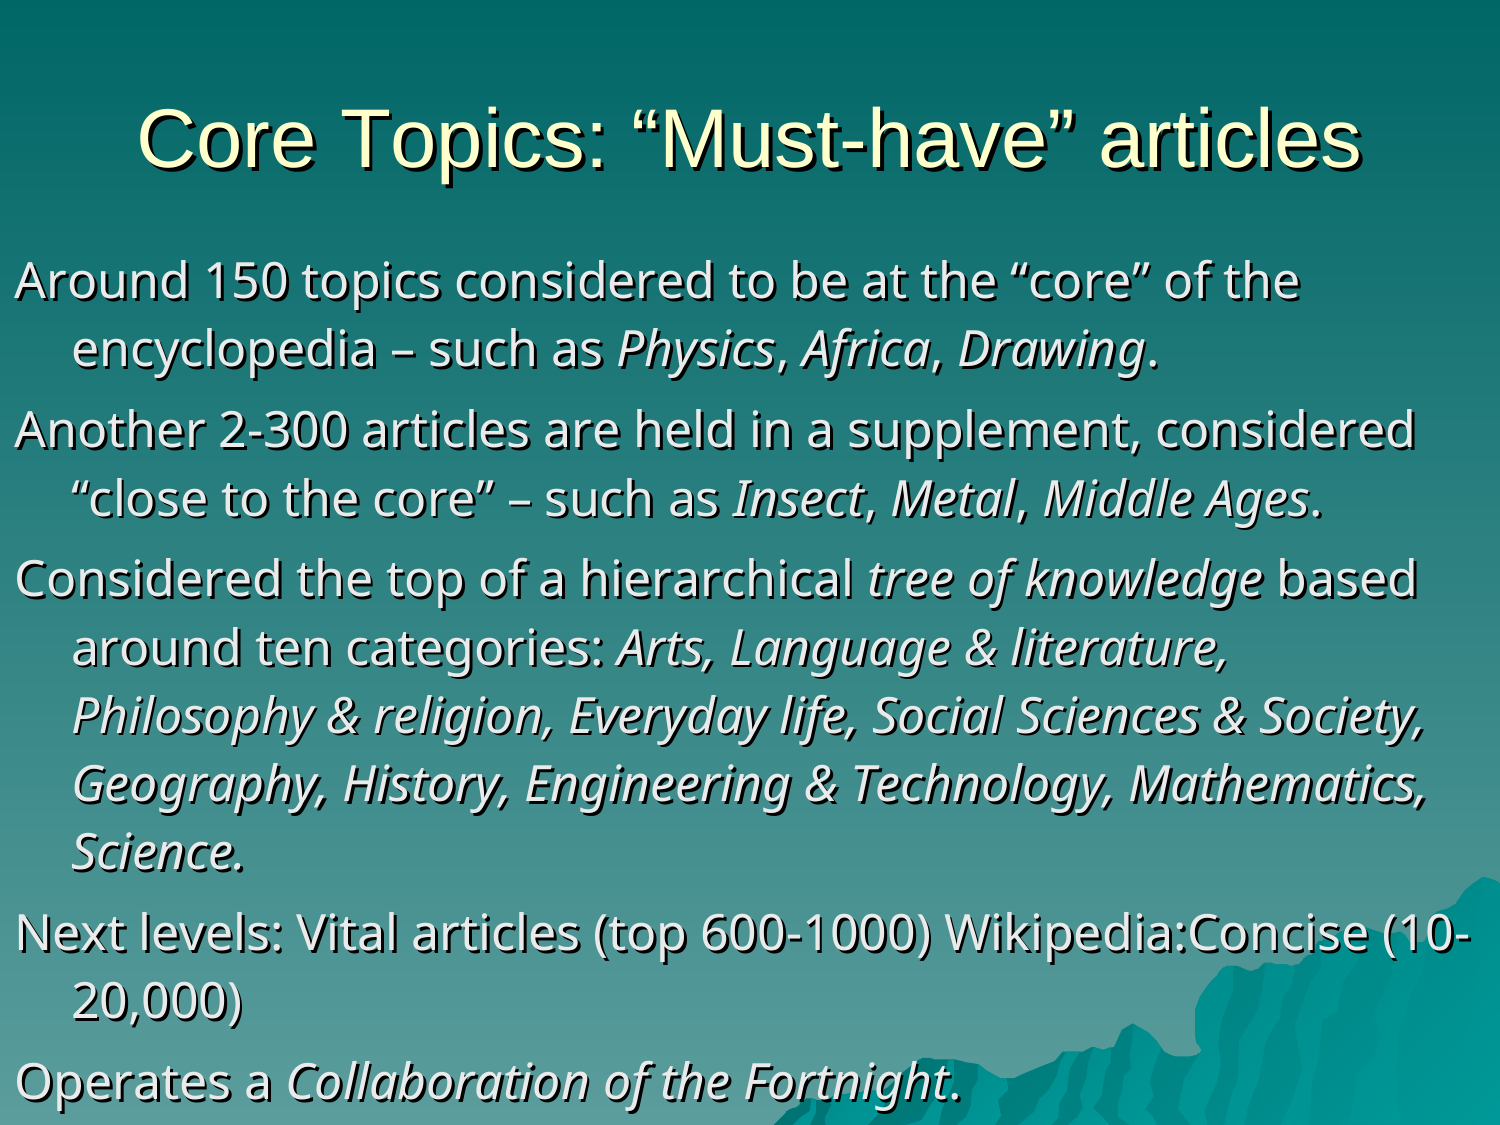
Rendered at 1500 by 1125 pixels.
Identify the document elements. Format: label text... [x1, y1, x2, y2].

list Around 150 topics considered to be at the “core” of the encyclopedia – such as Physics, Africa, Drawing. Another 2-300 articles are held in a supplement, considered “close to the core” – such as Insect, Metal, Middle Ages. Considered the top of a hierarchical tree of knowledge based around ten categories: Arts, Language & literature, Philosophy & religion, Everyday life, Social Sciences & Society, Geography, History, Engineering & Technology, Mathematics, Science. Next levels: Vital articles (top 600-1000) Wikipedia:Concise (10-20,000) Operates a Collaboration of the Fortnight. [0, 237, 1500, 1125]
title Core Topics: “Must-have” articles [75, 45, 1426, 233]
